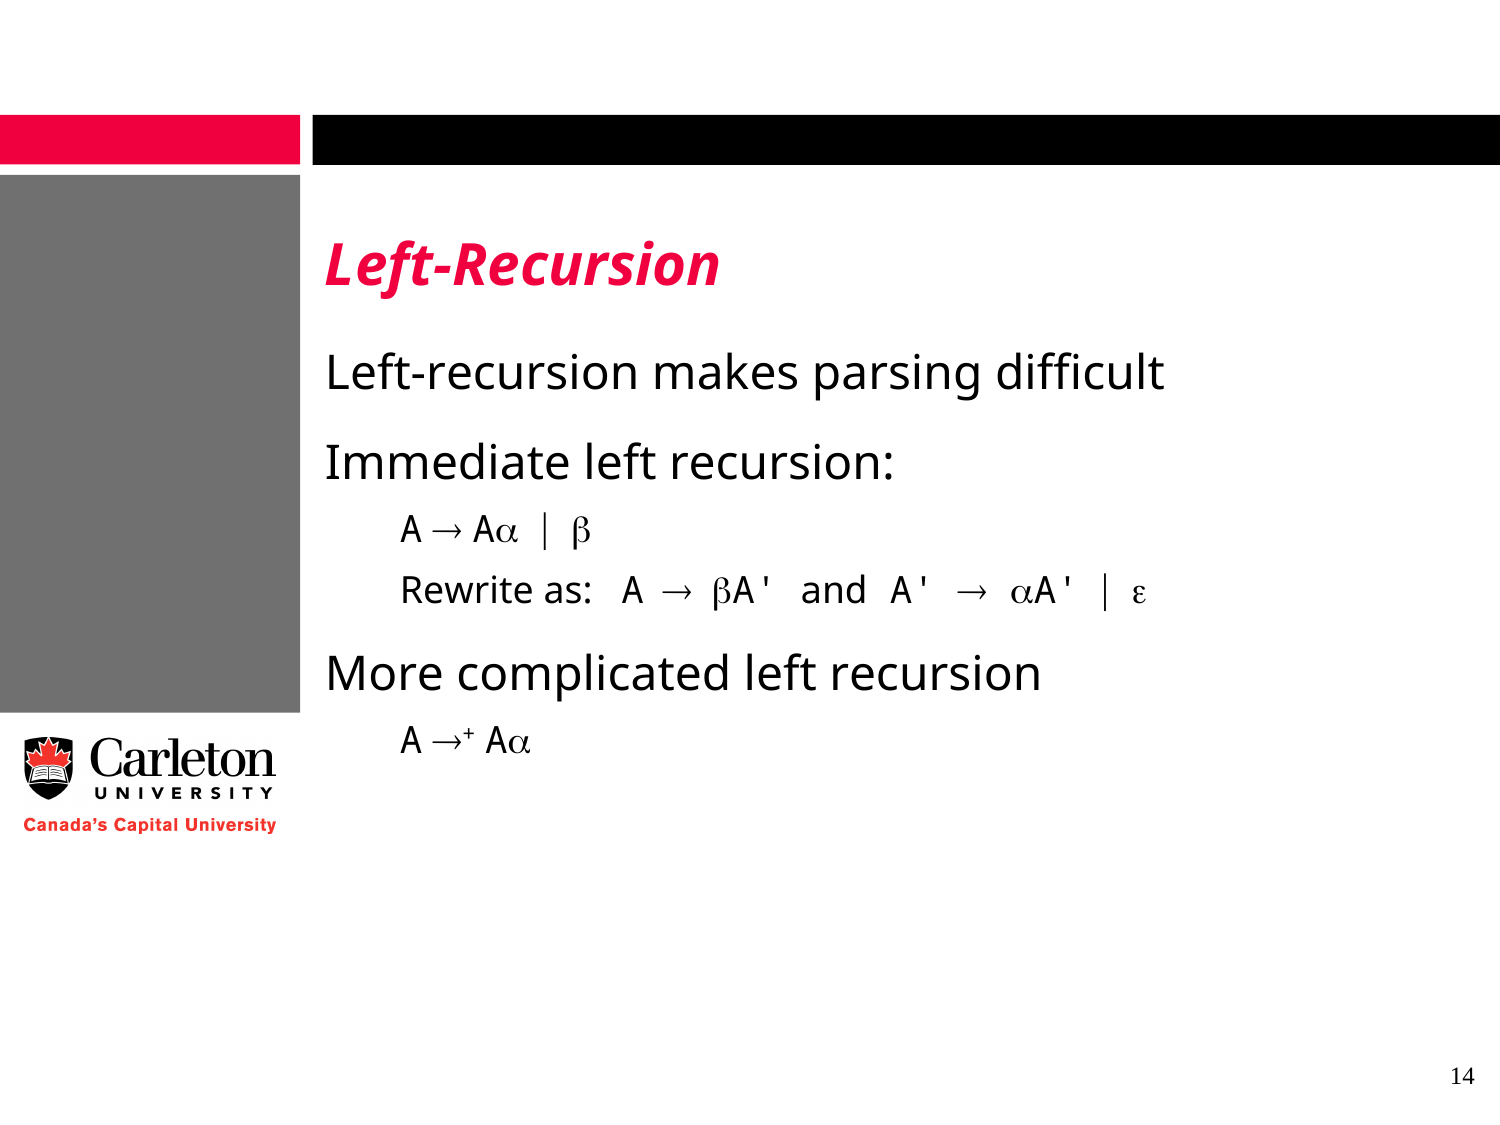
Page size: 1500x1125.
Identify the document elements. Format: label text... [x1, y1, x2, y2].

picture [24, 737, 276, 834]
title Left-Recursion [324, 194, 1450, 324]
list Left-recursion makes parsing difficult Immediate left recursion: A  Aa | b Rewrite as: A  bA' and A'  aA' | e More complicated left recursion A + Aa [324, 324, 1450, 1036]
